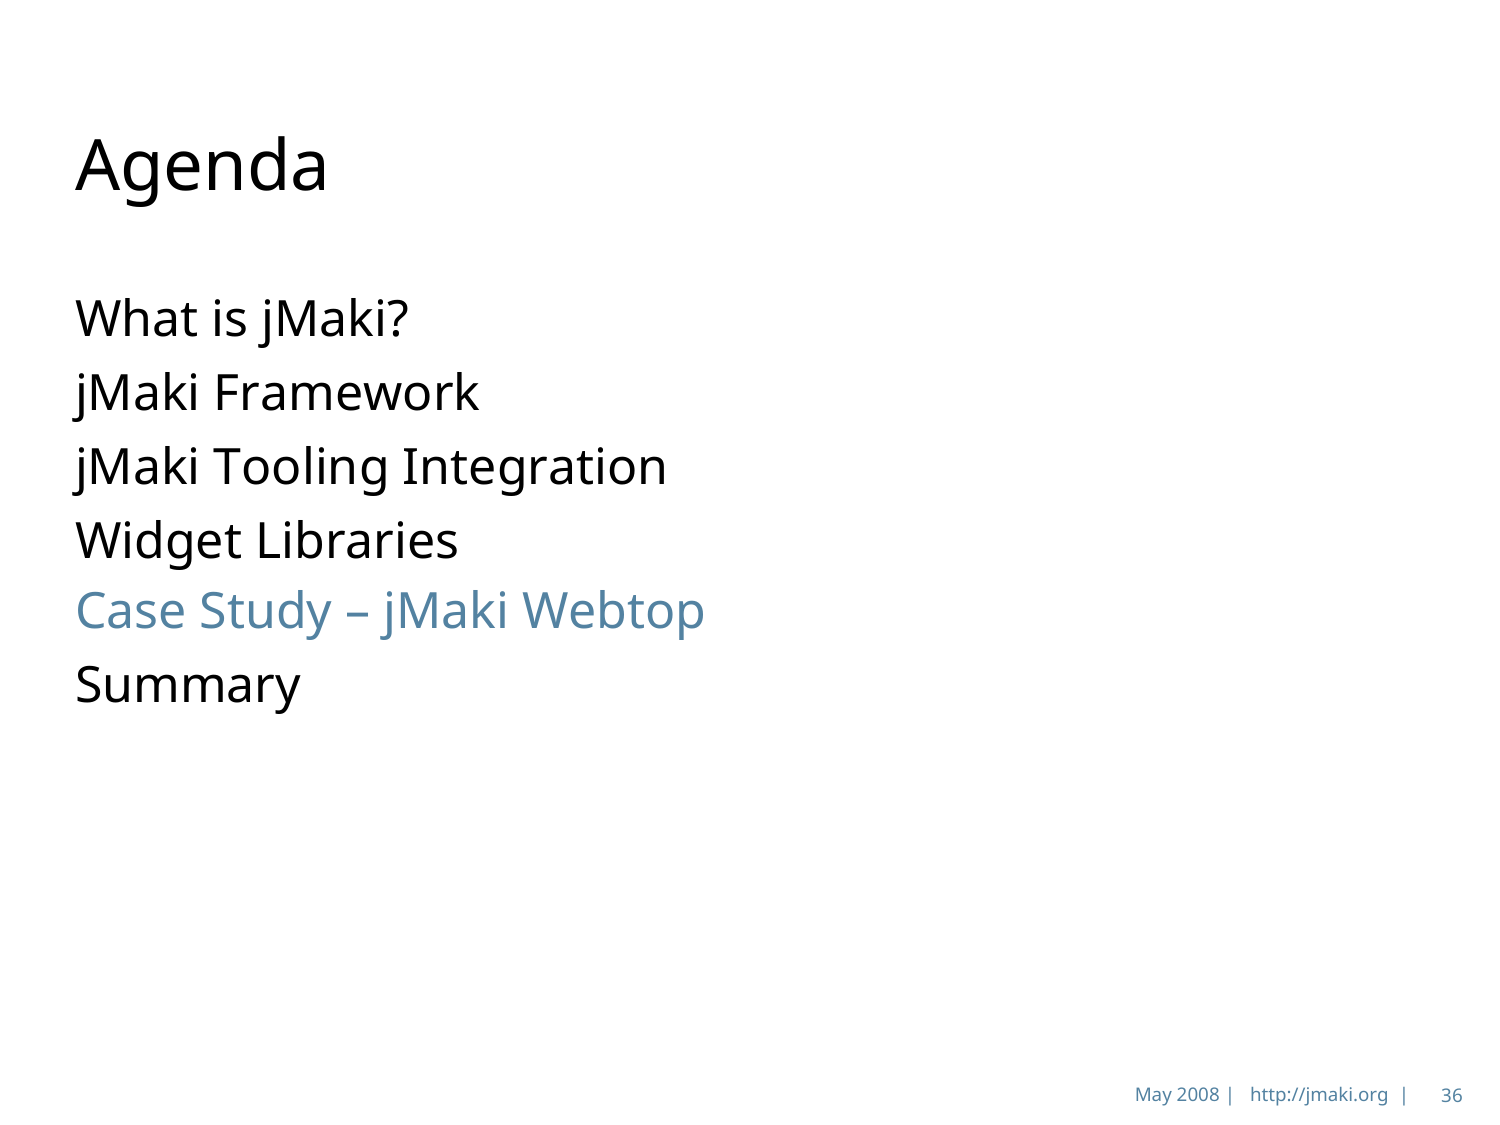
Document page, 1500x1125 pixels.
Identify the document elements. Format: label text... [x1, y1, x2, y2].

title Agenda [75, 124, 1426, 287]
list What is jMaki? jMaki Framework jMaki Tooling Integration Widget Libraries Case Study – jMaki Webtop Summary [75, 287, 1426, 1005]
